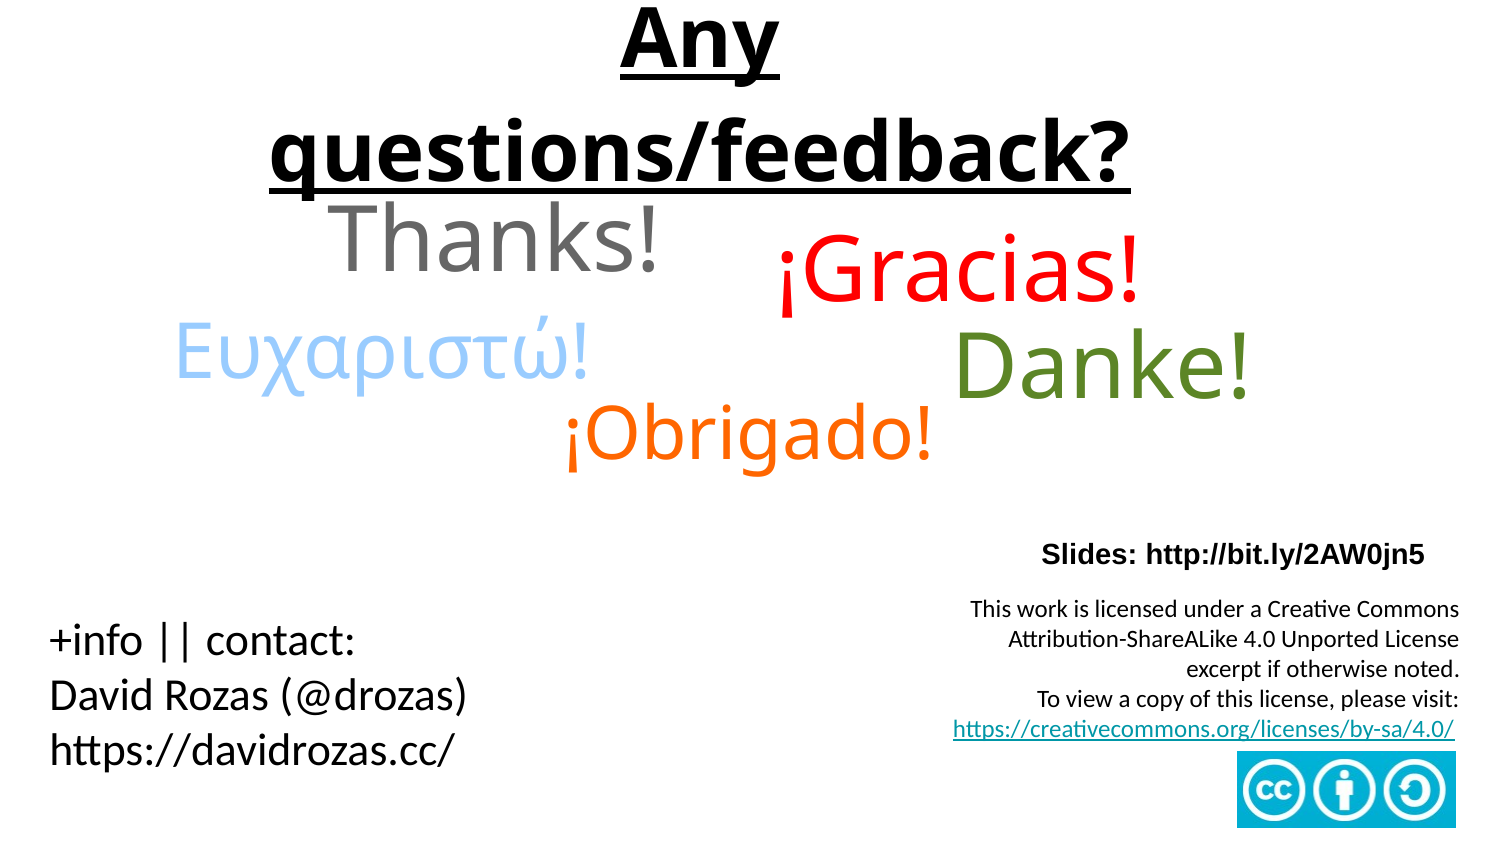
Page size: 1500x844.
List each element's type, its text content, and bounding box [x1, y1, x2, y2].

text_box Any questions/feedback? [181, 43, 1219, 141]
text_box Slides: http://bit.ly/2AW0jn5 [1026, 520, 1463, 585]
title Danke! [952, 265, 1297, 461]
picture [1237, 751, 1456, 828]
picture [1388, 751, 1422, 757]
title Ευχαριστώ! [156, 250, 607, 446]
title ¡Obrigado! [546, 340, 952, 521]
title Thanks! [276, 130, 712, 340]
text_box +info || contact: David Rozas (@drozas) https://davidrozas.cc/ [34, 594, 851, 844]
title ¡Gracias! [711, 160, 1207, 371]
text_box This work is licensed under a Creative Commons Attribution-ShareALike 4.0 Unported License excerpt if otherwise noted. To view a copy of this license, please visit: https://creativecommons.org/licenses/by-sa/4.0/ [768, 567, 1476, 768]
